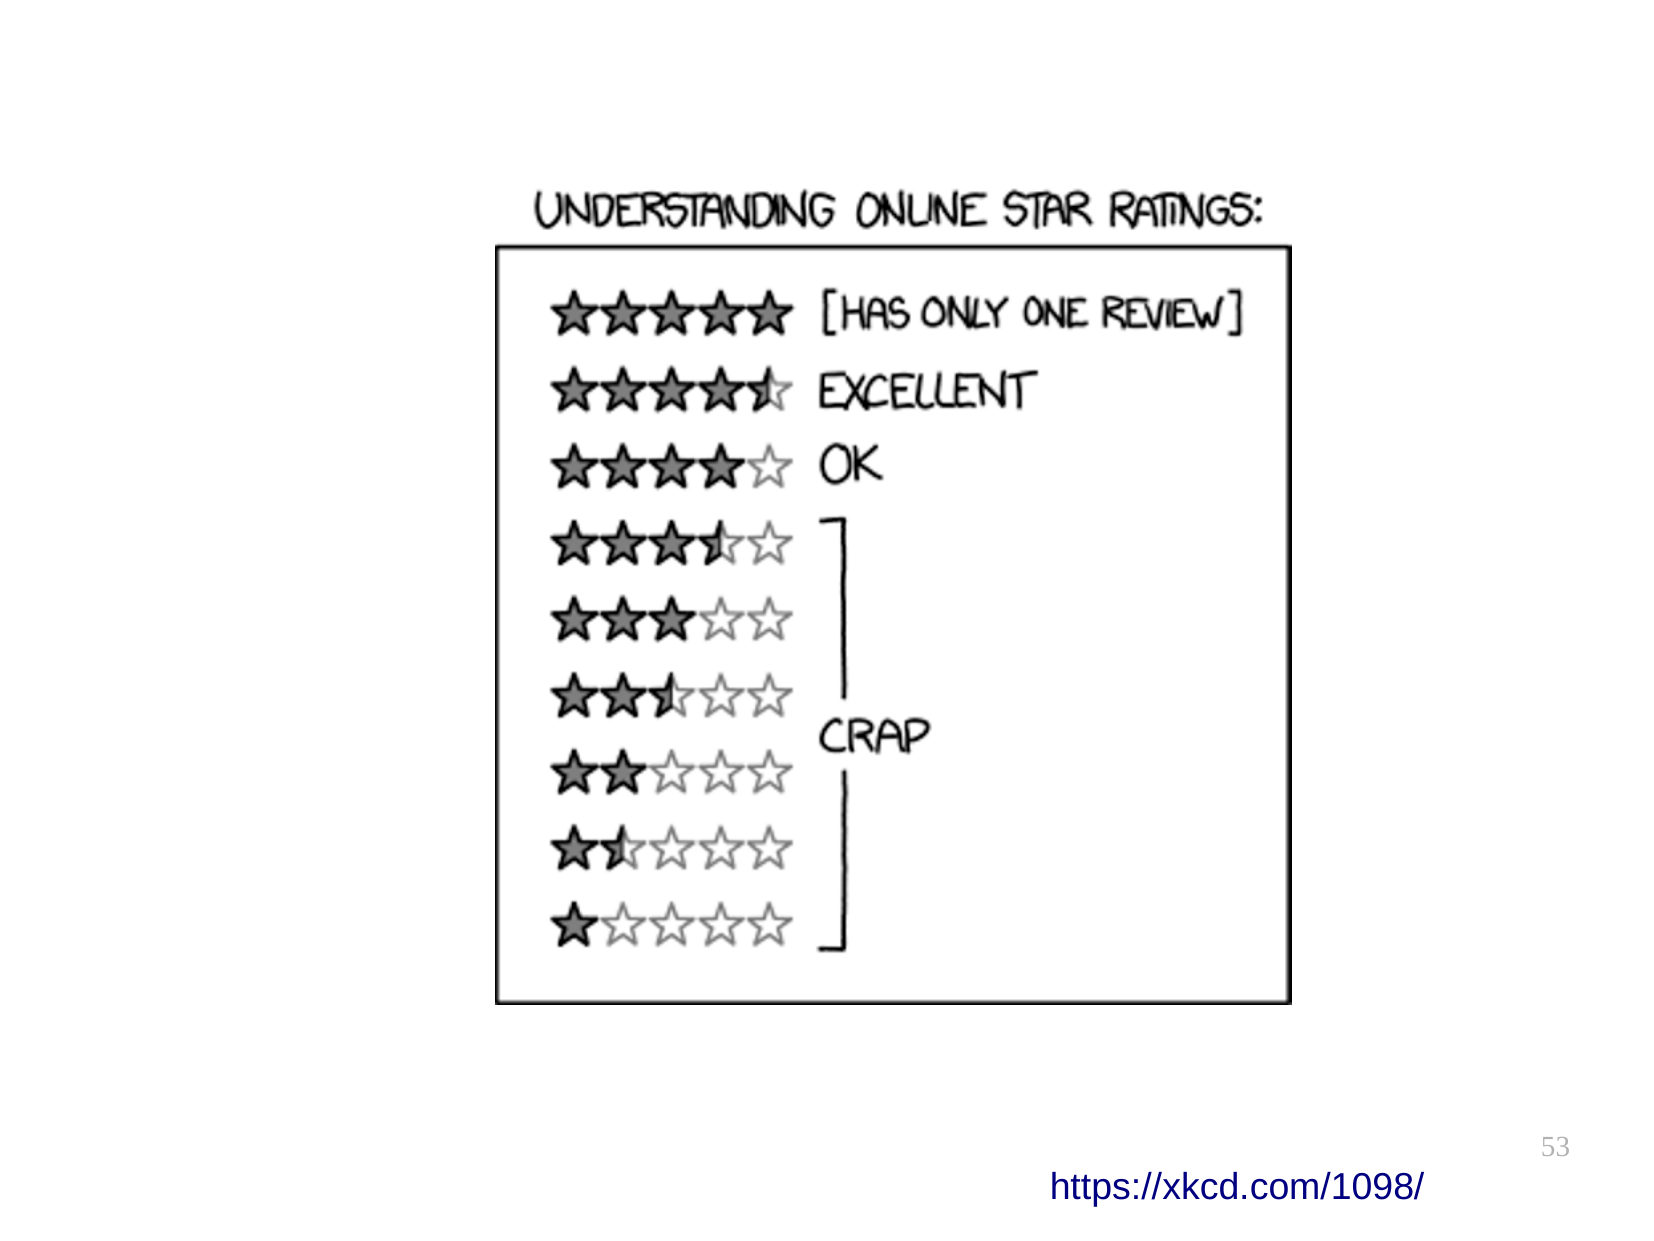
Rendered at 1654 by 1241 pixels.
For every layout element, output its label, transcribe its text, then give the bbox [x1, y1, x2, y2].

text_box https://xkcd.com/1098/ [1035, 1158, 1440, 1216]
picture [495, 178, 1292, 1006]
